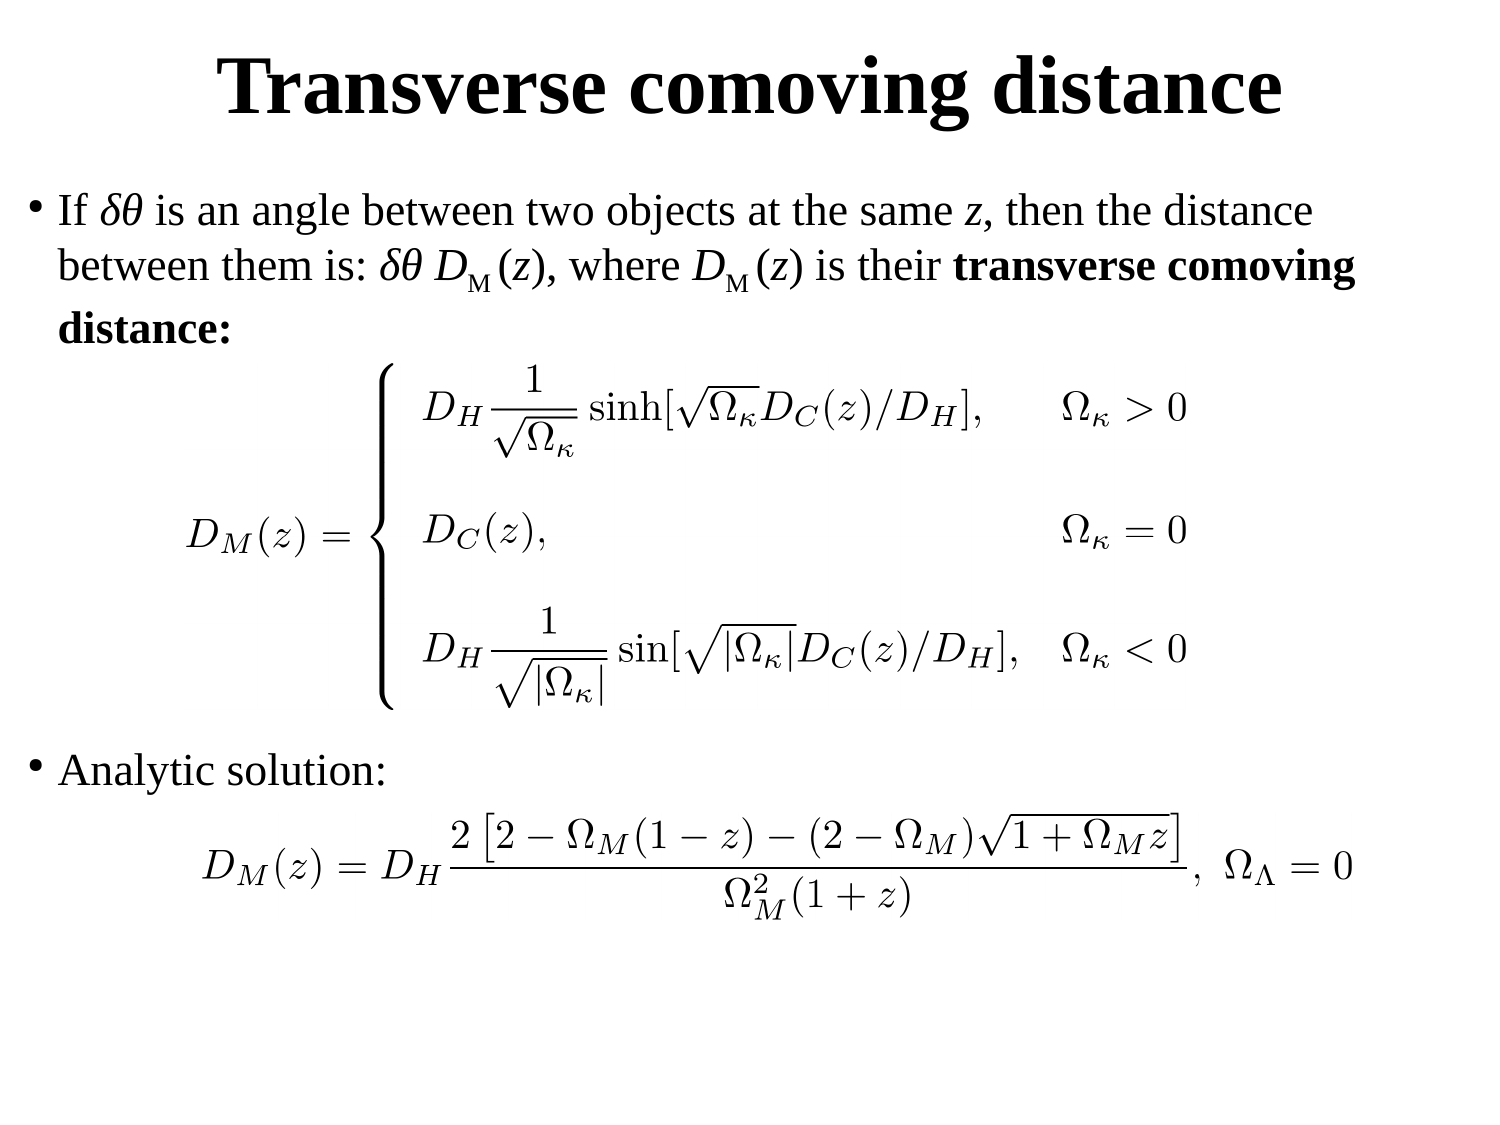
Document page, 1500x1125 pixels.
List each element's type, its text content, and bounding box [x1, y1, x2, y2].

list If δθ is an angle between two objects at the same z, then the distance between them is: δθ DM (z), where DM (z) is their transverse comoving distance: Analytic solution: [12, 172, 1486, 1104]
title Transverse comoving distance [75, 21, 1425, 139]
picture [202, 812, 1352, 920]
picture [186, 363, 1186, 710]
